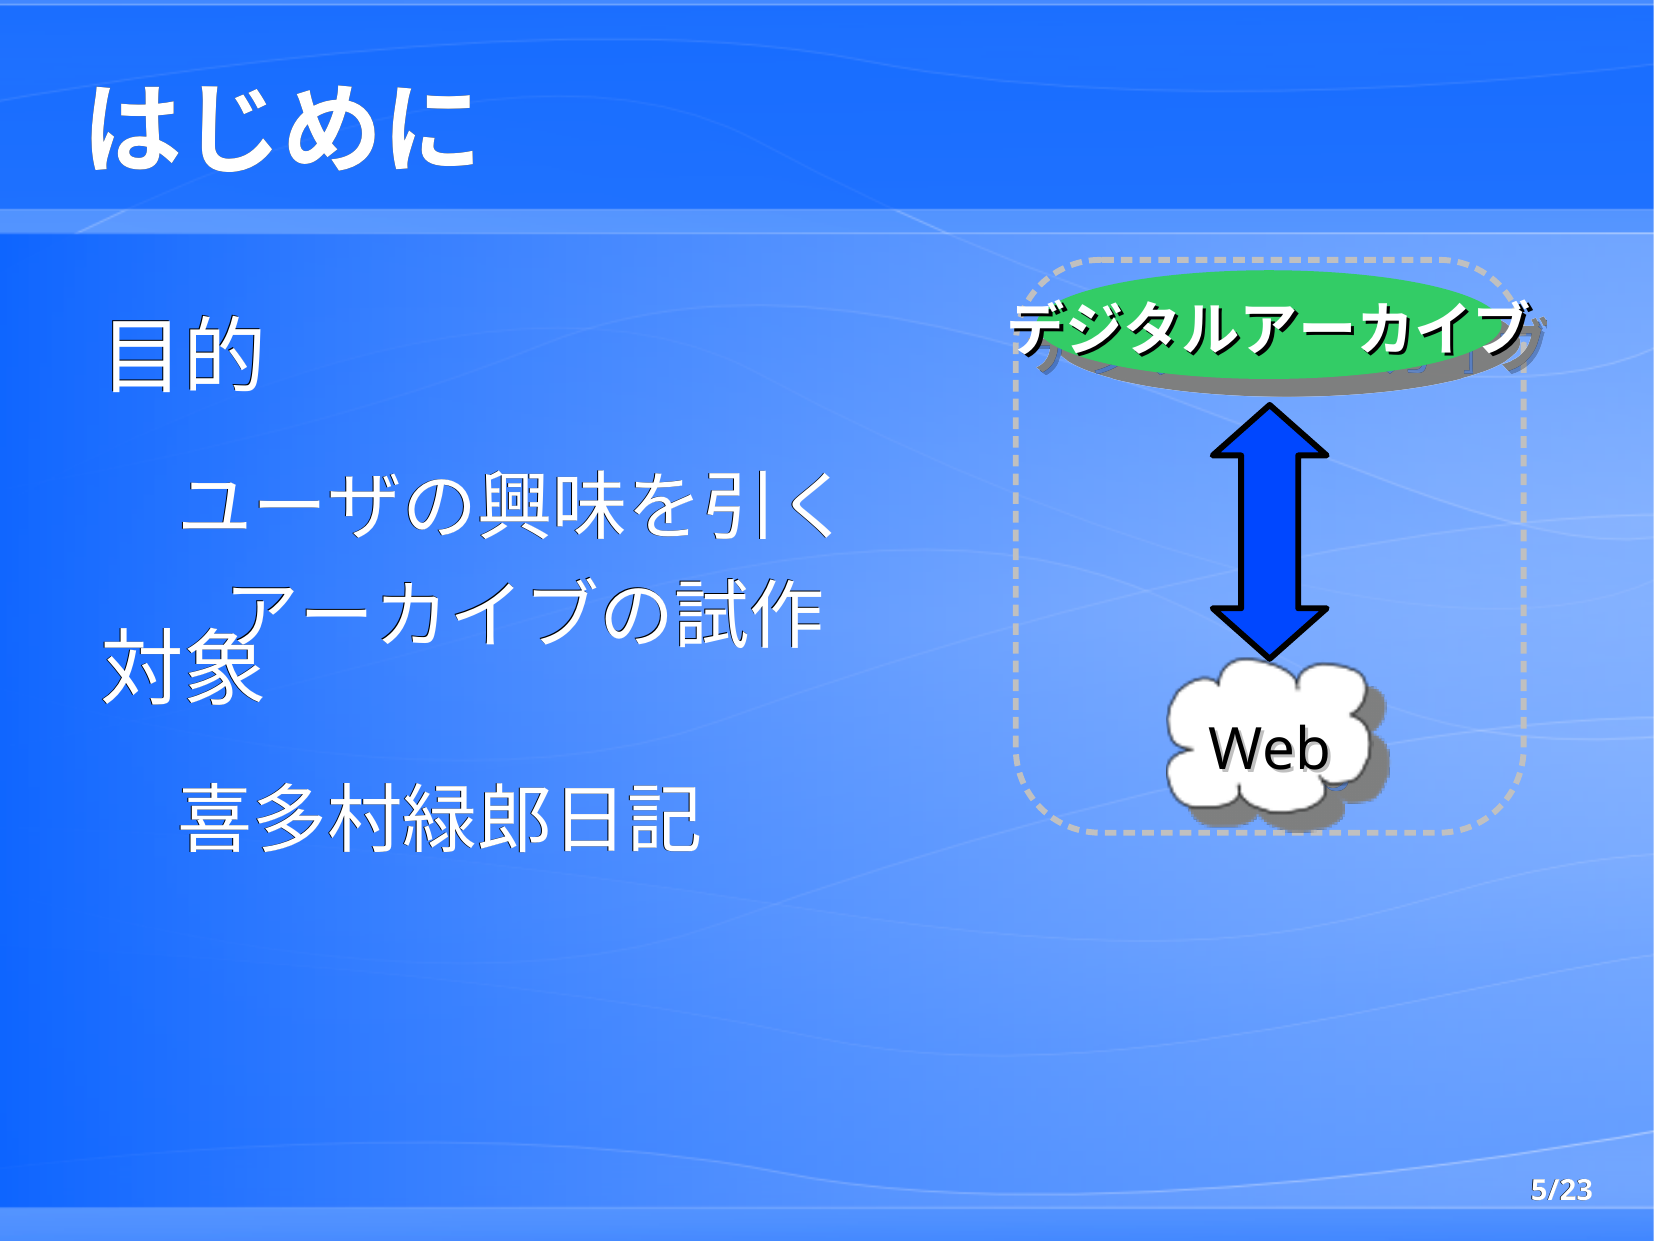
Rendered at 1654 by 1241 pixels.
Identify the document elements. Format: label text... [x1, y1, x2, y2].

title はじめに [23, 8, 1625, 237]
list 対象 喜多村緑郎日記 [82, 602, 975, 857]
text_box [1212, 404, 1327, 643]
text_box デジタルアーカイブ [1036, 270, 1502, 379]
list 目的 ユーザの興味を引く アーカイブの試作 [82, 289, 975, 591]
picture [0, 0, 1654, 1241]
